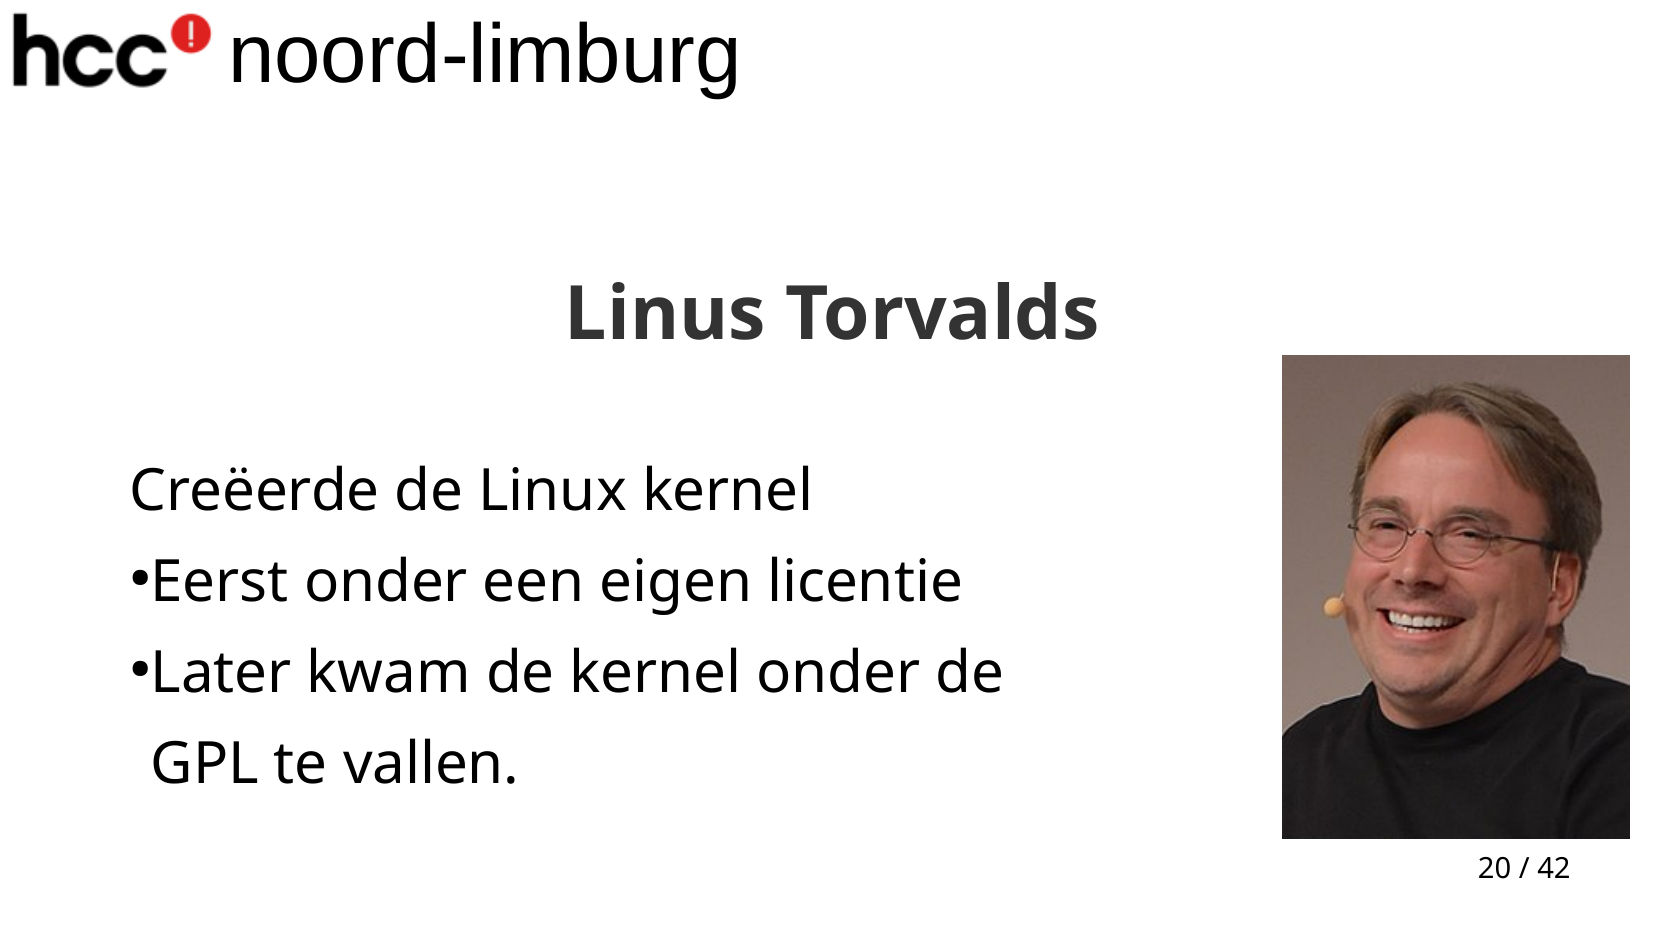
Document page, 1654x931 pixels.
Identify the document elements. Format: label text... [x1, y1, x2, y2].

picture [1282, 355, 1630, 839]
title Linus Torvalds [129, 221, 1536, 399]
subtitle Creëerde de Linux kernel Eerst onder een eigen licentie Later kwam de kernel onder de GPL te vallen. [129, 401, 1252, 848]
picture [11, 11, 214, 91]
